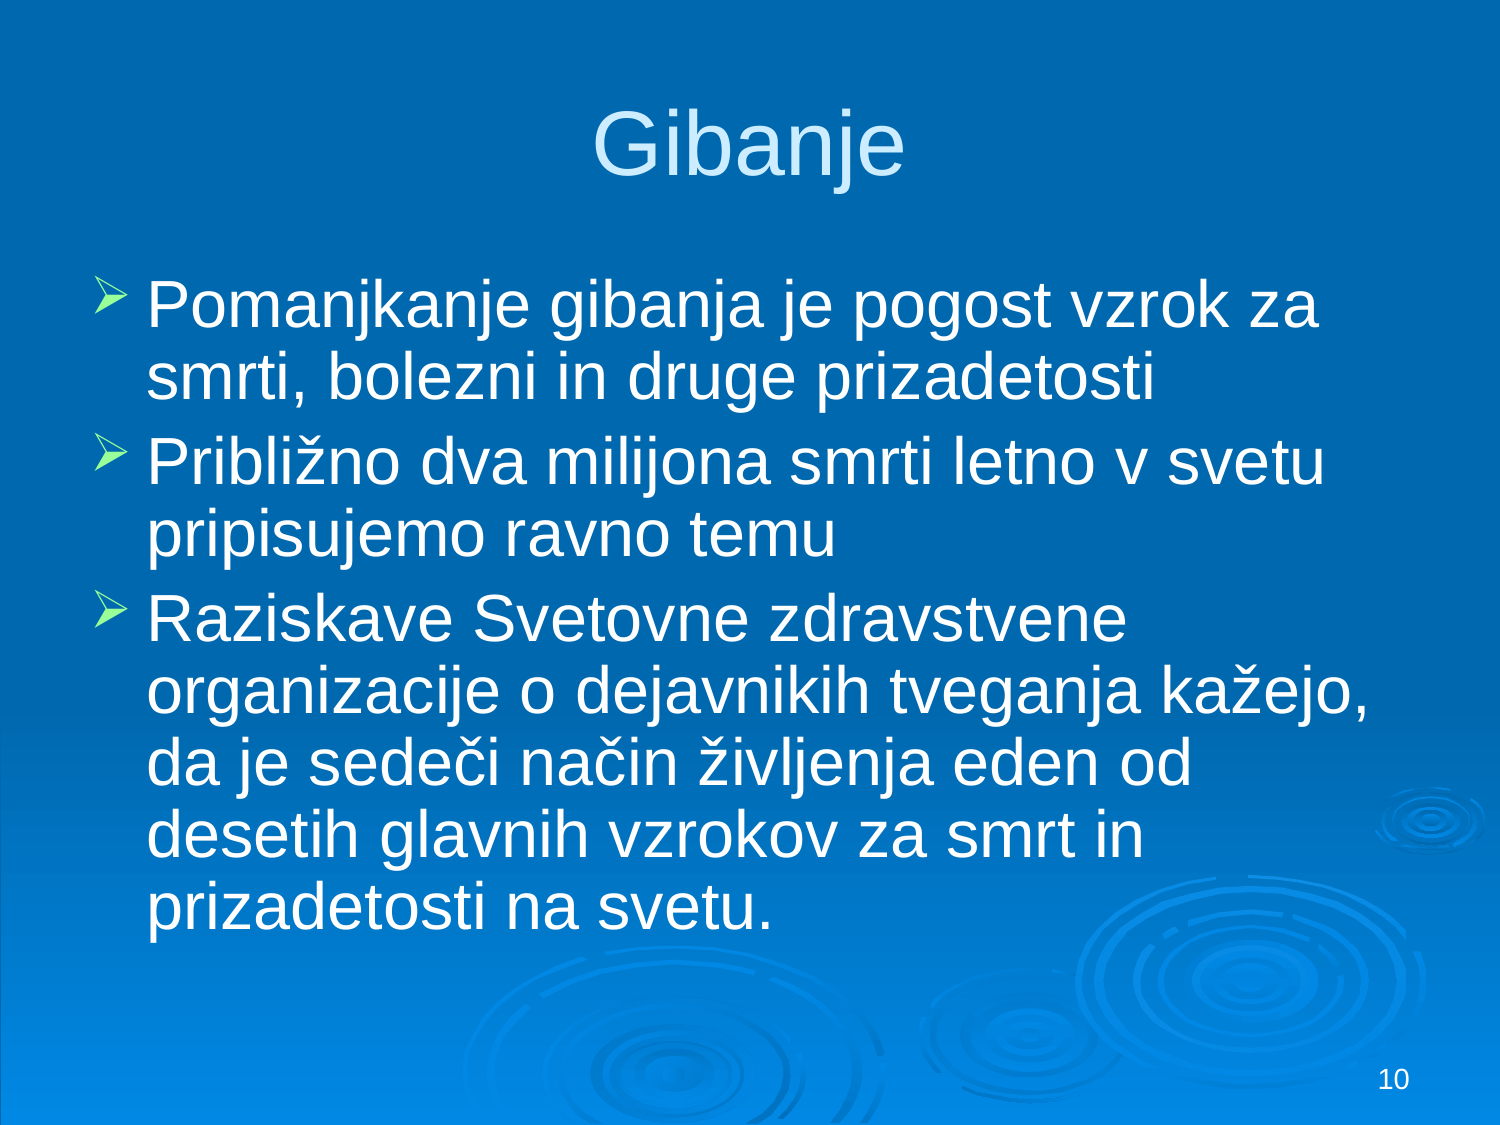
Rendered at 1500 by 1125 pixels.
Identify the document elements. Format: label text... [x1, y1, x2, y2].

list Pomanjkanje gibanja je pogost vzrok za smrti, bolezni in druge prizadetosti Približno dva milijona smrti letno v svetu pripisujemo ravno temu Raziskave Svetovne zdravstvene organizacije o dejavnikih tveganja kažejo, da je sedeči način življenja eden od desetih glavnih vzrokov za smrt in prizadetosti na svetu. [75, 262, 1425, 1005]
slide_number <number> [1074, 1024, 1425, 1103]
title Gibanje [75, 45, 1425, 233]
